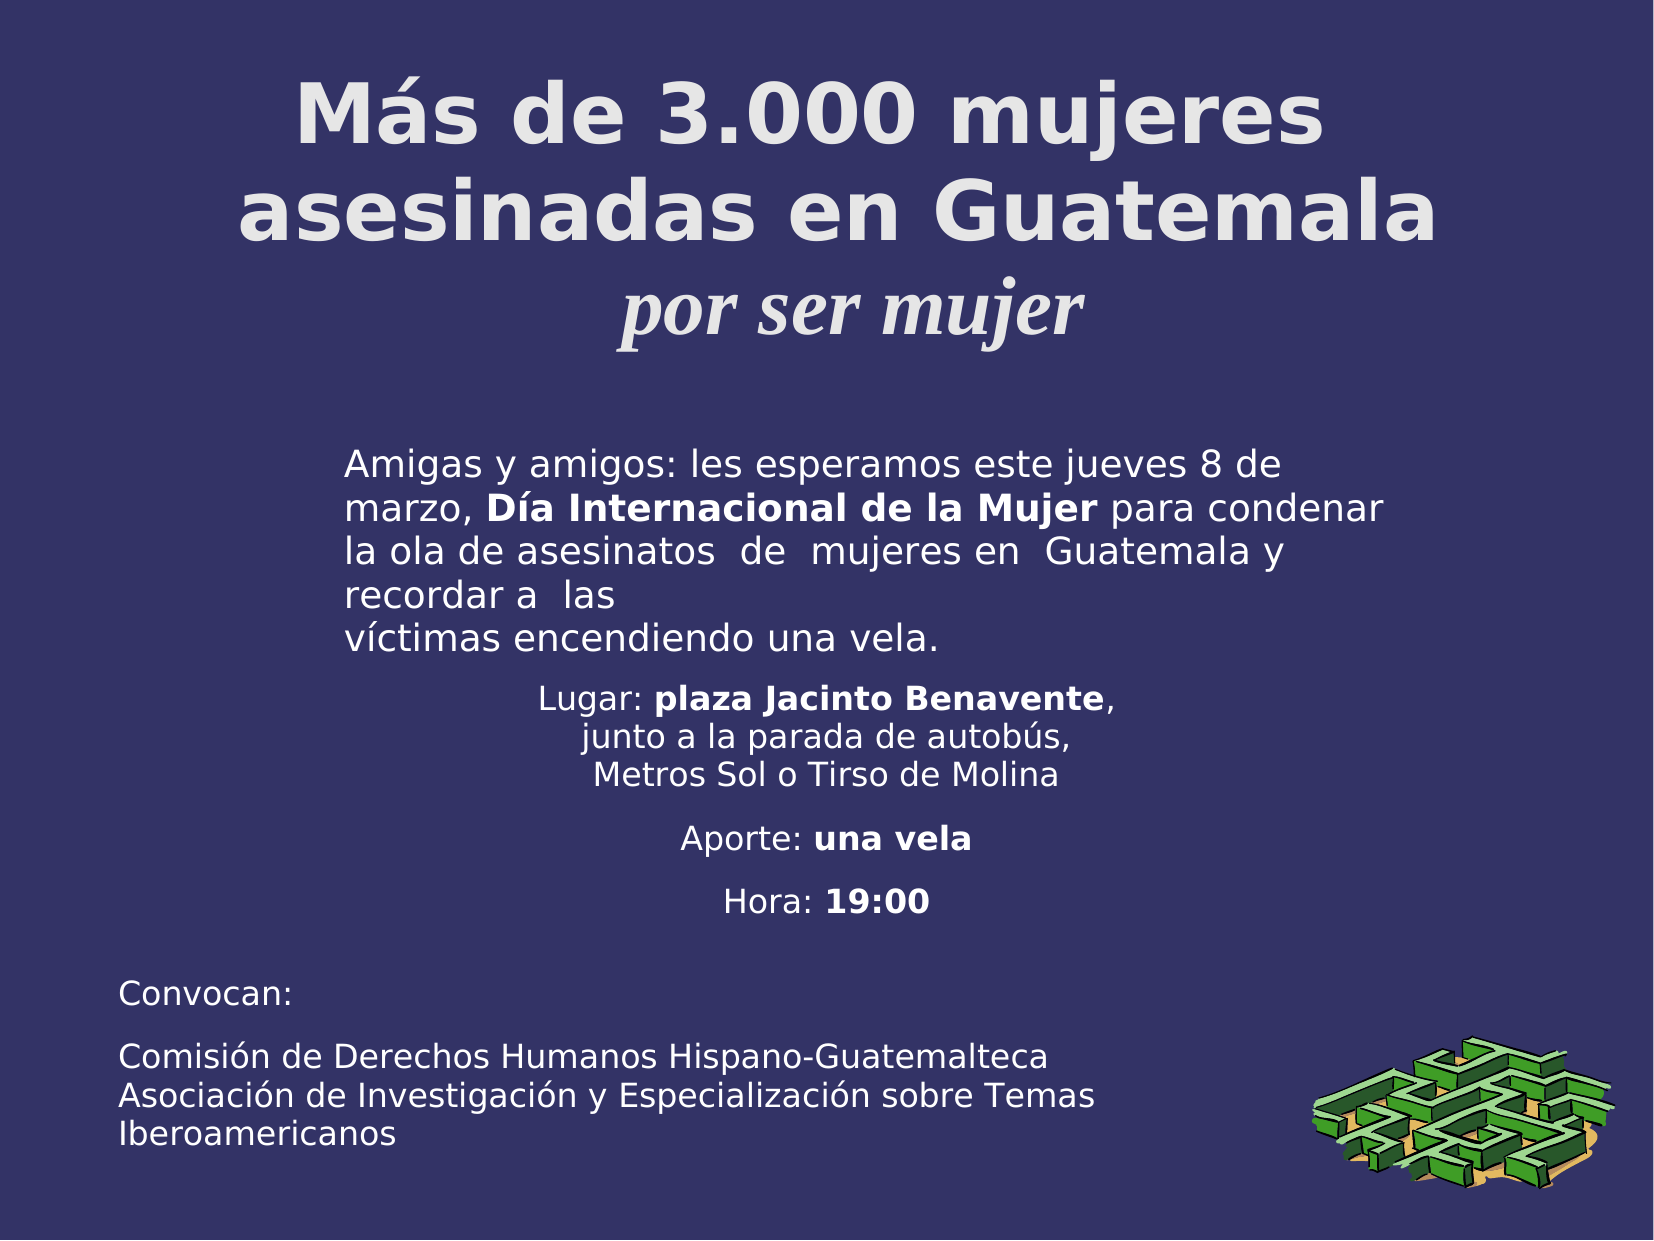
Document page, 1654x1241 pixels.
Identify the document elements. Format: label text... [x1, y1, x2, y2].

text_box Lugar: plaza Jacinto Benavente, junto a la parada de autobús, Metros Sol o Tirso de Molina Aporte: una vela Hora: 19:00 [531, 679, 1123, 922]
text_box Amigas y amigos: les esperamos este jueves 8 de marzo, Día Internacional de la Mujer para condenar la ola de asesinatos de mujeres en Guatemala y recordar a las víctimas encendiendo una vela. [343, 442, 1418, 650]
title Más de 3.000 mujeres asesinadas en Guatemala por ser mujer [118, 65, 1531, 353]
text_box Convocan: Comisión de Derechos Humanos Hispano-Guatemalteca Asociación de Investigación y Especialización sobre Temas Iberoamericanos [118, 974, 1242, 1154]
